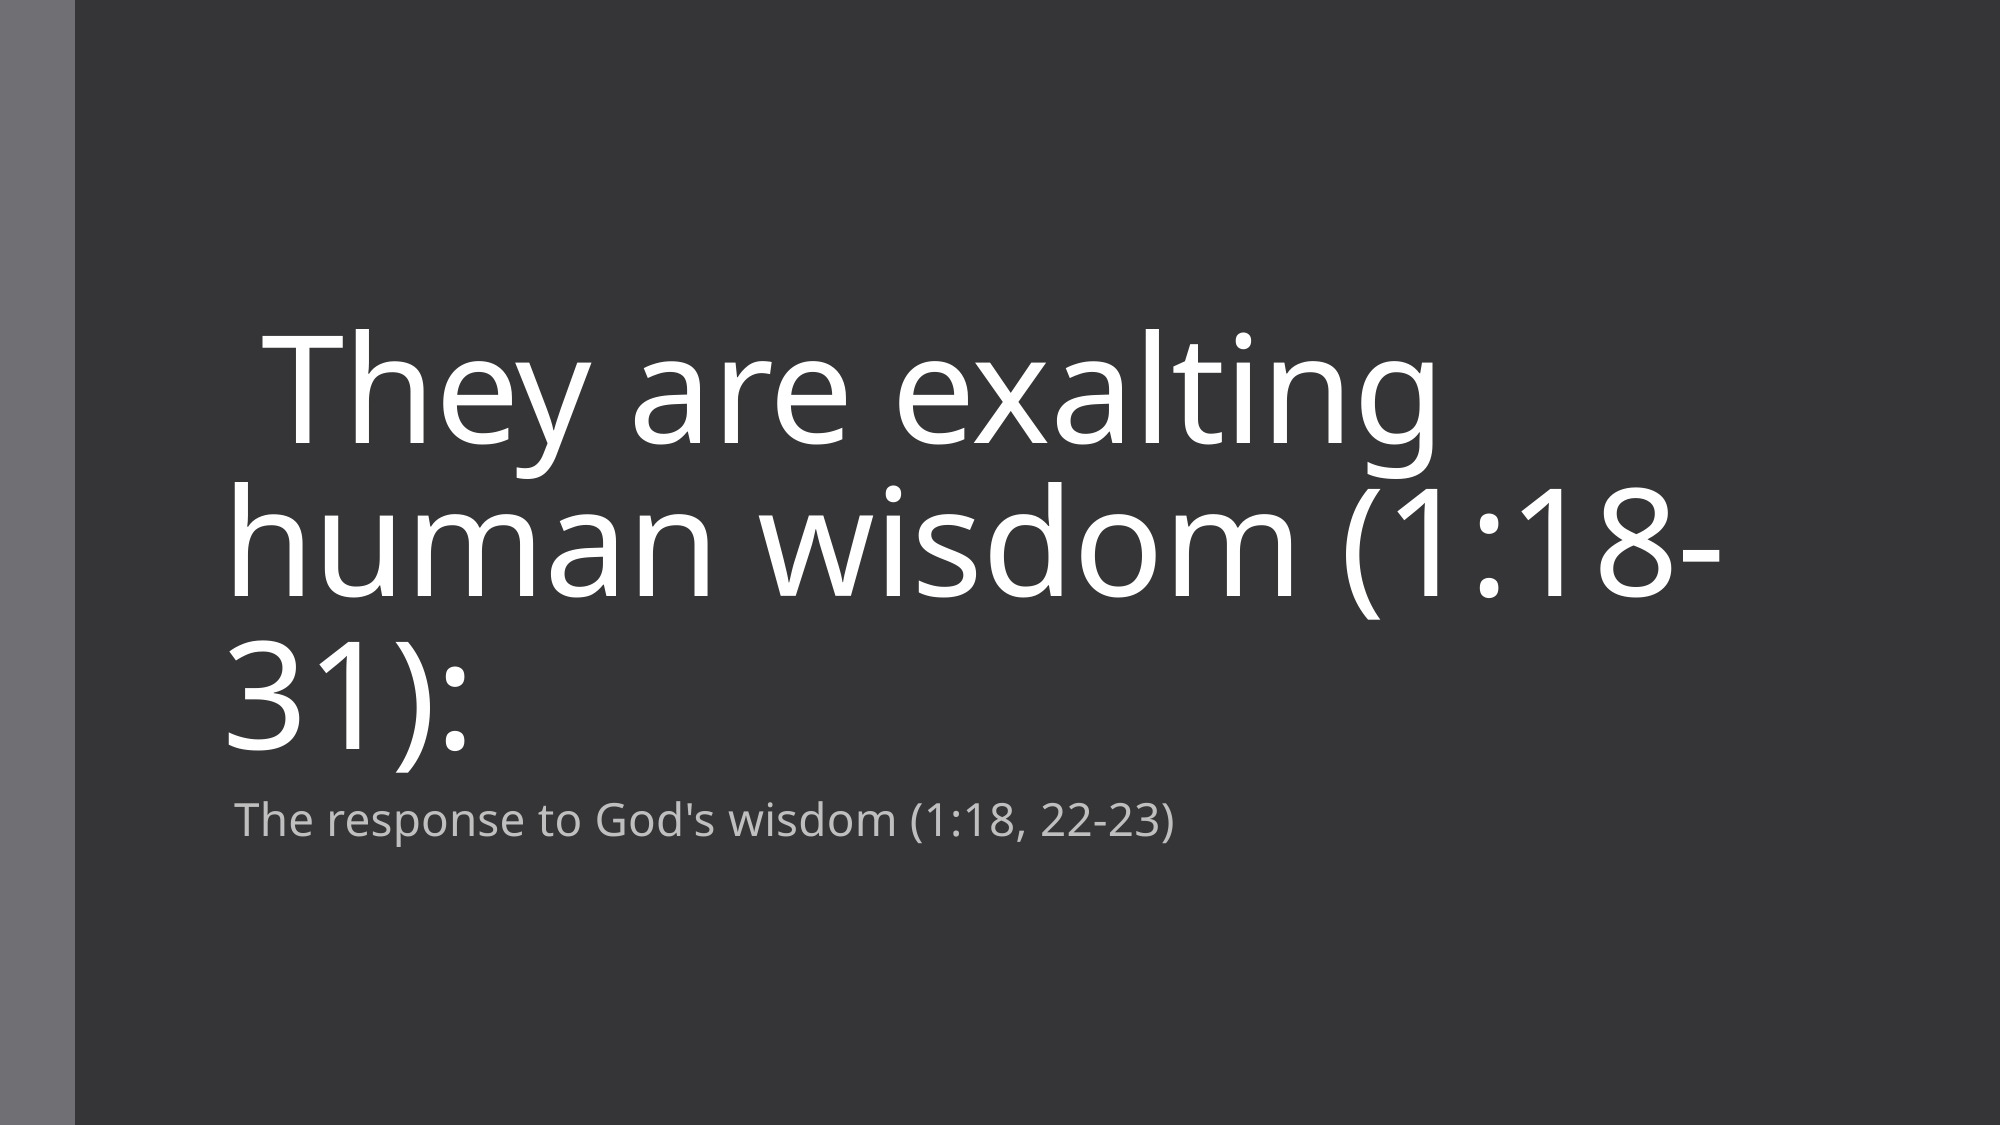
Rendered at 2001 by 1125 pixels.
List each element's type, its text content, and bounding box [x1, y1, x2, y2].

subtitle The response to God's wisdom (1:18, 22-23) [206, 787, 1752, 1066]
title They are exalting human wisdom (1:18-31): [206, 124, 1752, 787]
